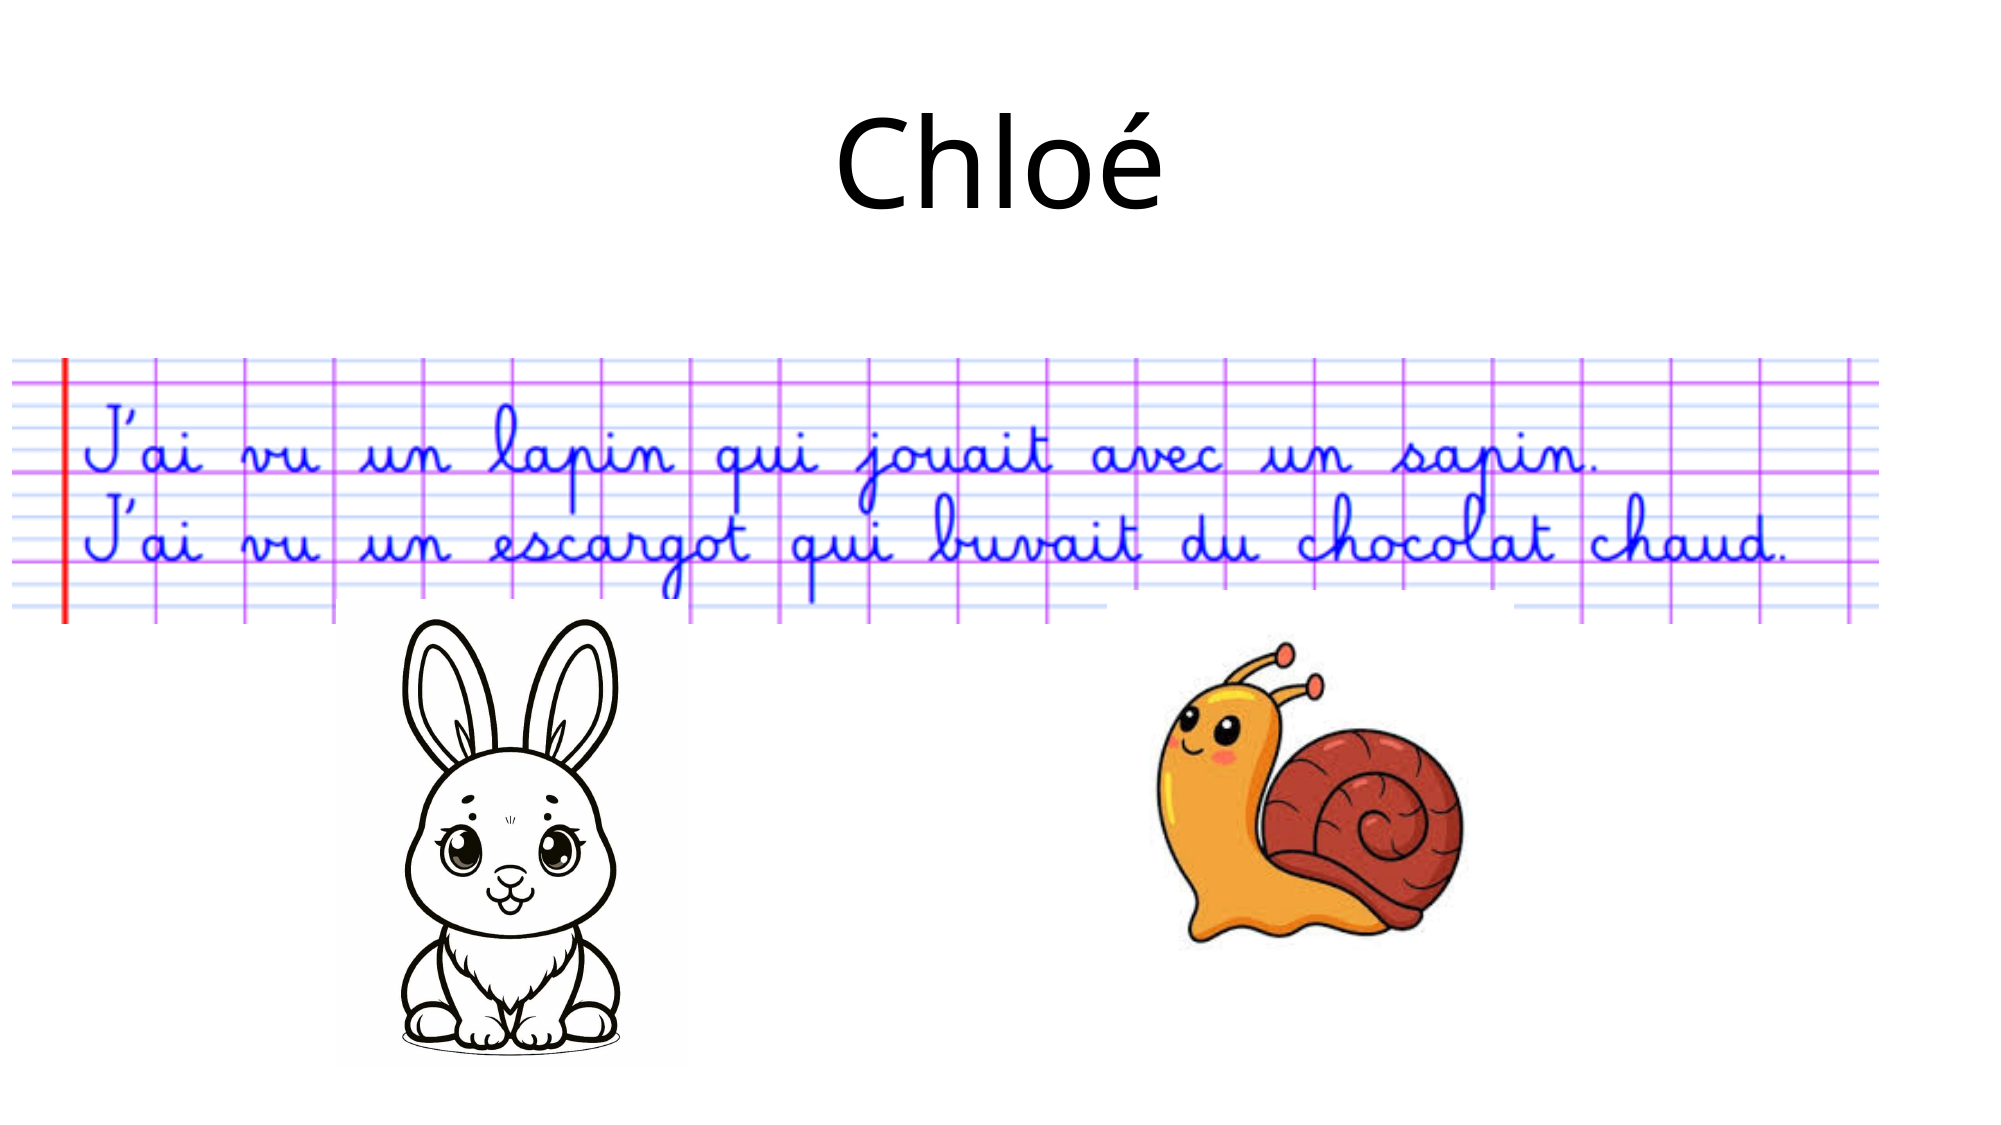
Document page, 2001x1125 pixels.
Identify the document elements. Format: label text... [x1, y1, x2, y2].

title Chloé [137, 59, 1863, 278]
picture [12, 358, 1879, 1068]
